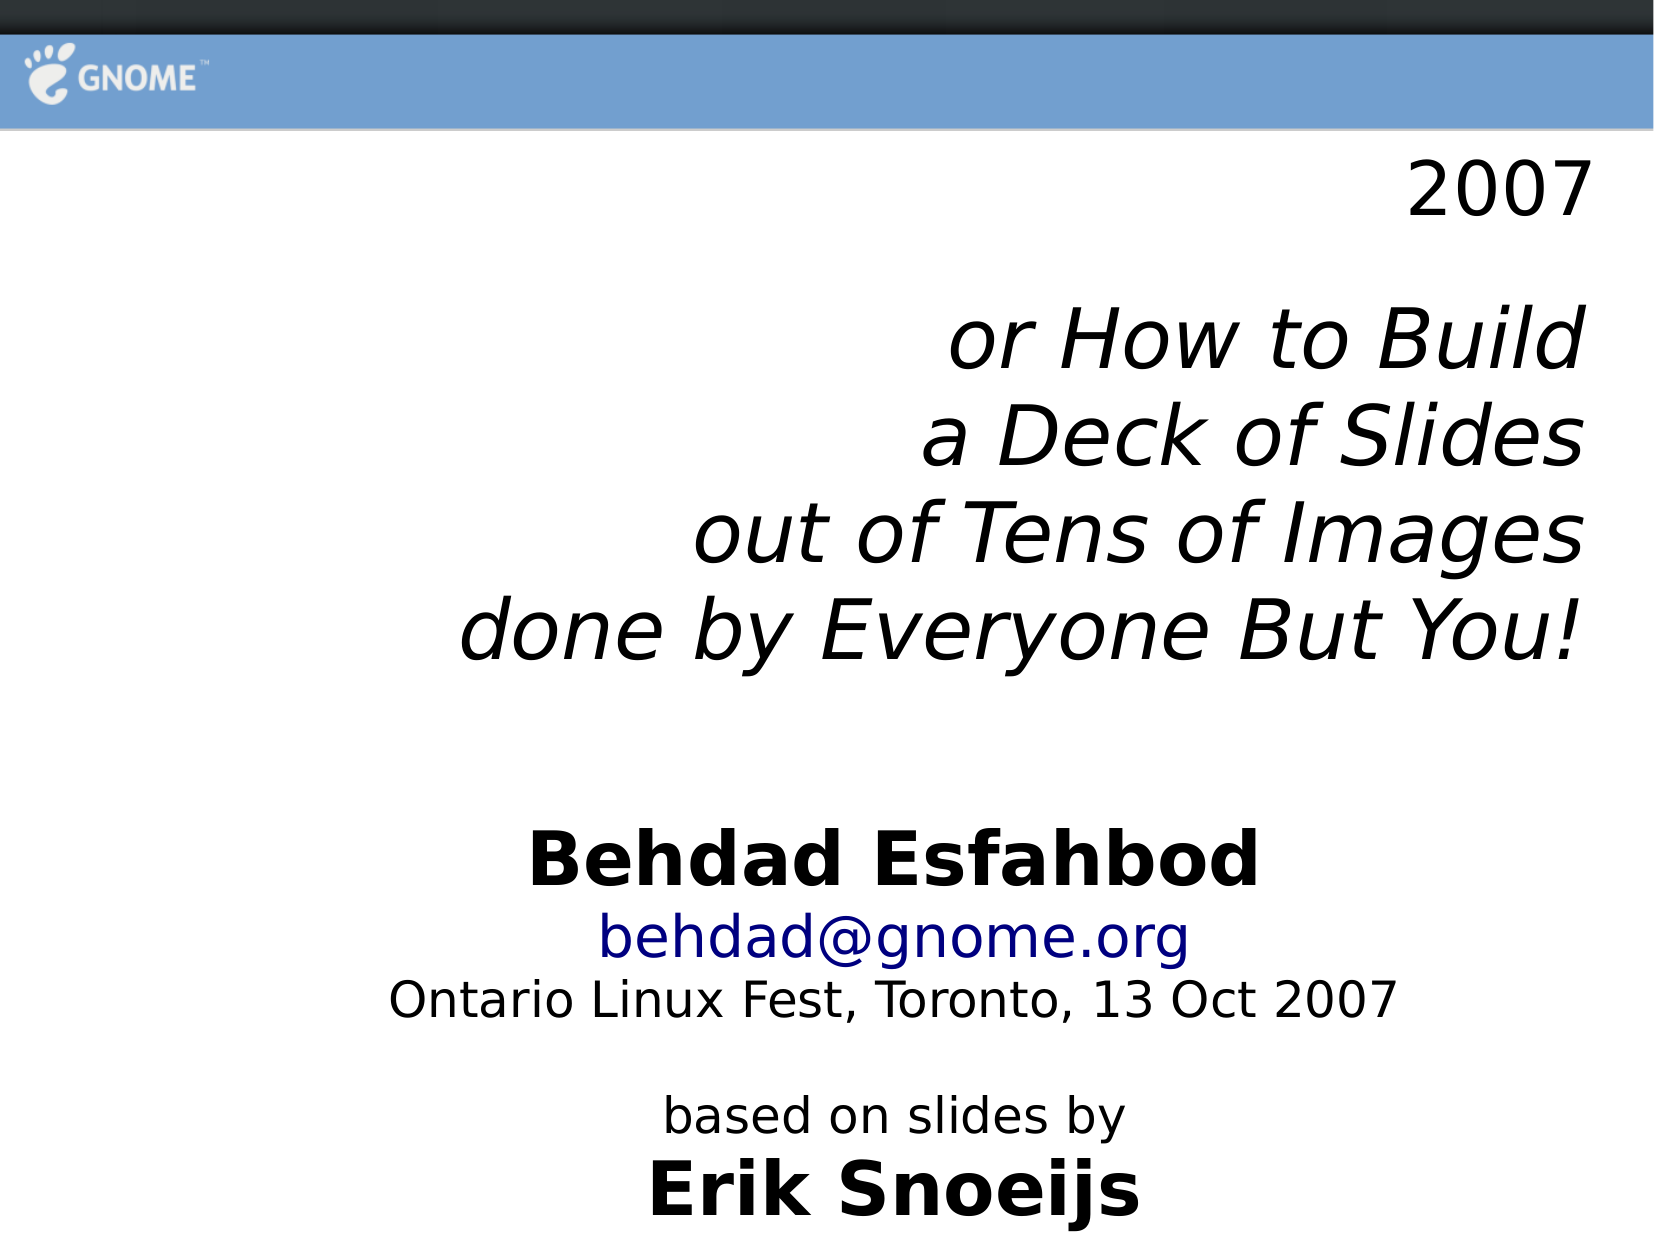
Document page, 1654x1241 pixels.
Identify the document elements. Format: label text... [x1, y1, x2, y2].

text_box or How to Build a Deck of Slides out of Tens of Images done by Everyone But You! [443, 284, 1602, 687]
text_box 2007 [1391, 138, 1654, 242]
picture [0, 0, 1654, 131]
text_box Behdad Esfahbod behdad@gnome.org Ontario Linux Fest, Toronto, 13 Oct 2007 based on slides by Erik Snoeijs [373, 808, 1418, 1241]
